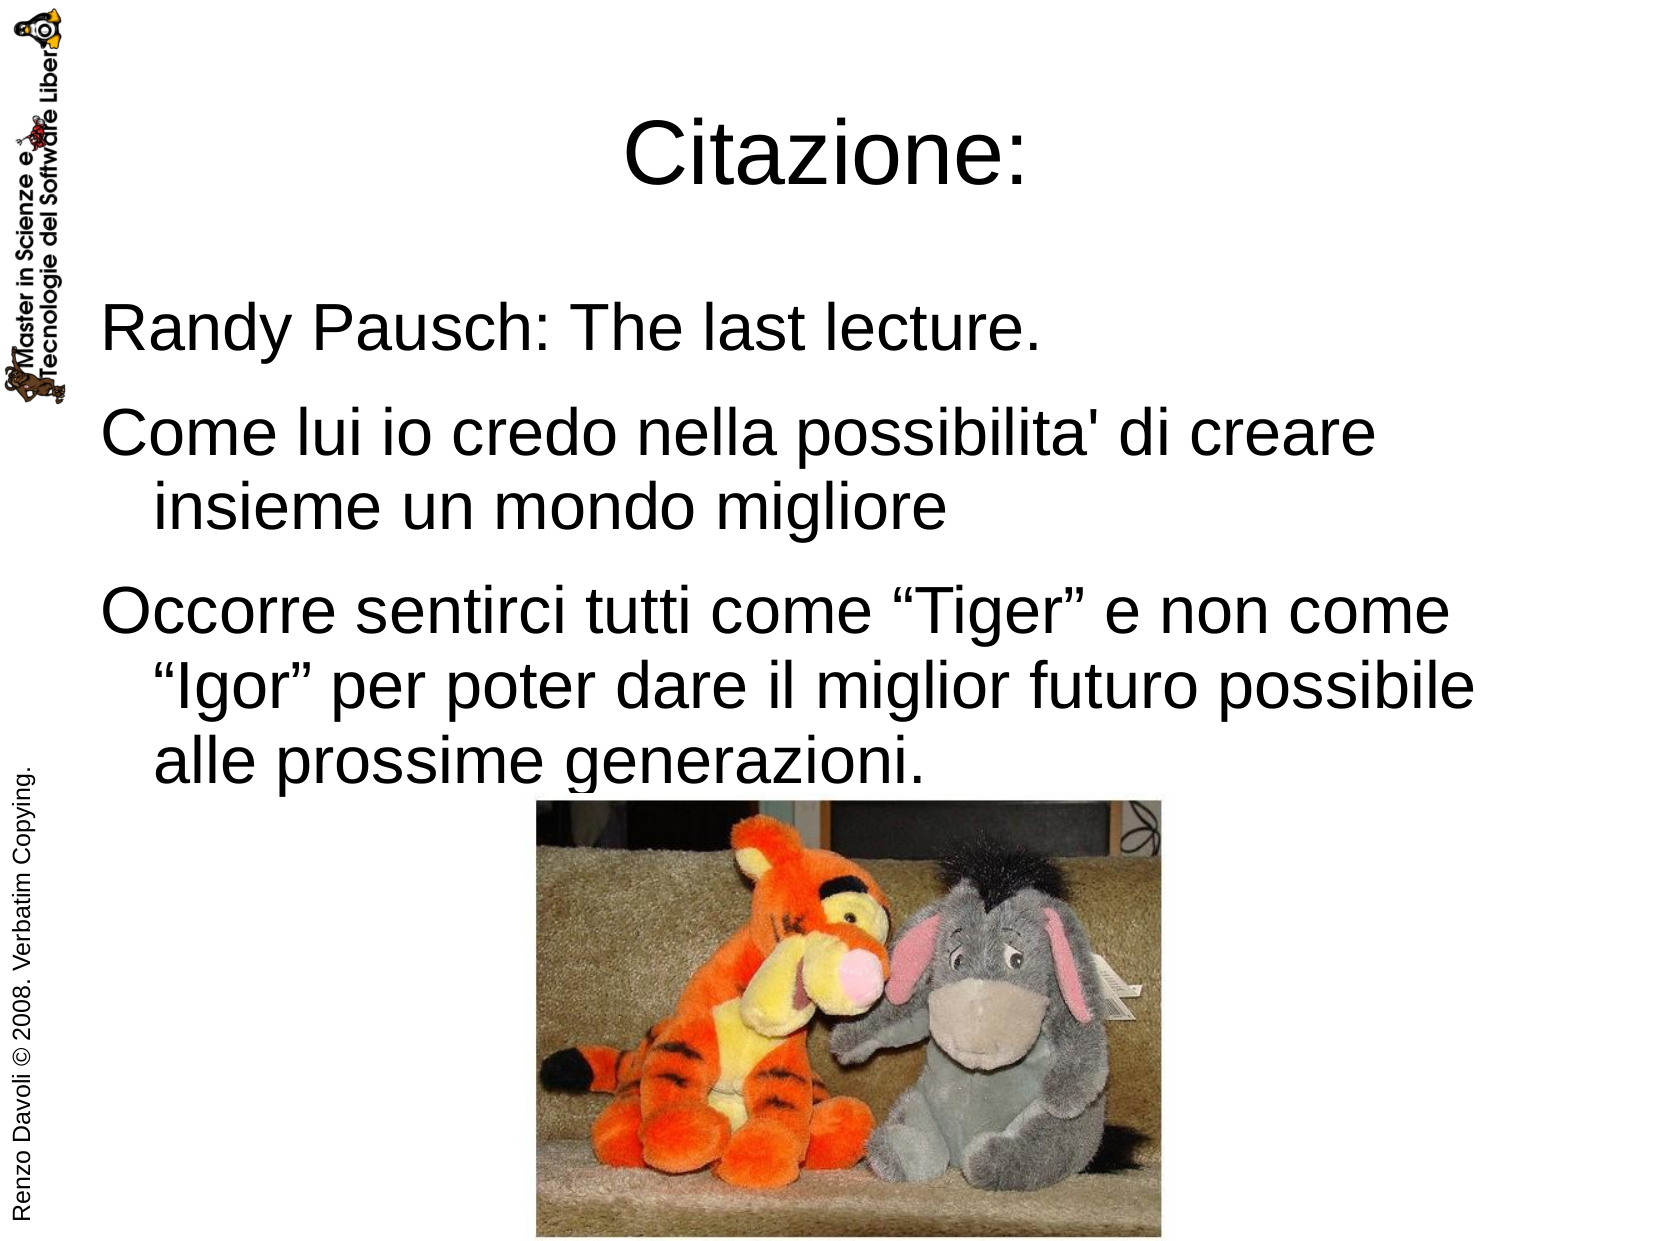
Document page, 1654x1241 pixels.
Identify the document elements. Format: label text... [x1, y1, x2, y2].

picture [525, 793, 1169, 1241]
picture [1, 2, 69, 413]
title Citazione: [82, 56, 1571, 250]
list Randy Pausch: The last lecture. Come lui io credo nella possibilita' di creare insieme un mondo migliore Occorre sentirci tutti come “Tiger” e non come “Igor” per poter dare il miglior futuro possibile alle prossime generazioni. [82, 290, 1571, 1094]
